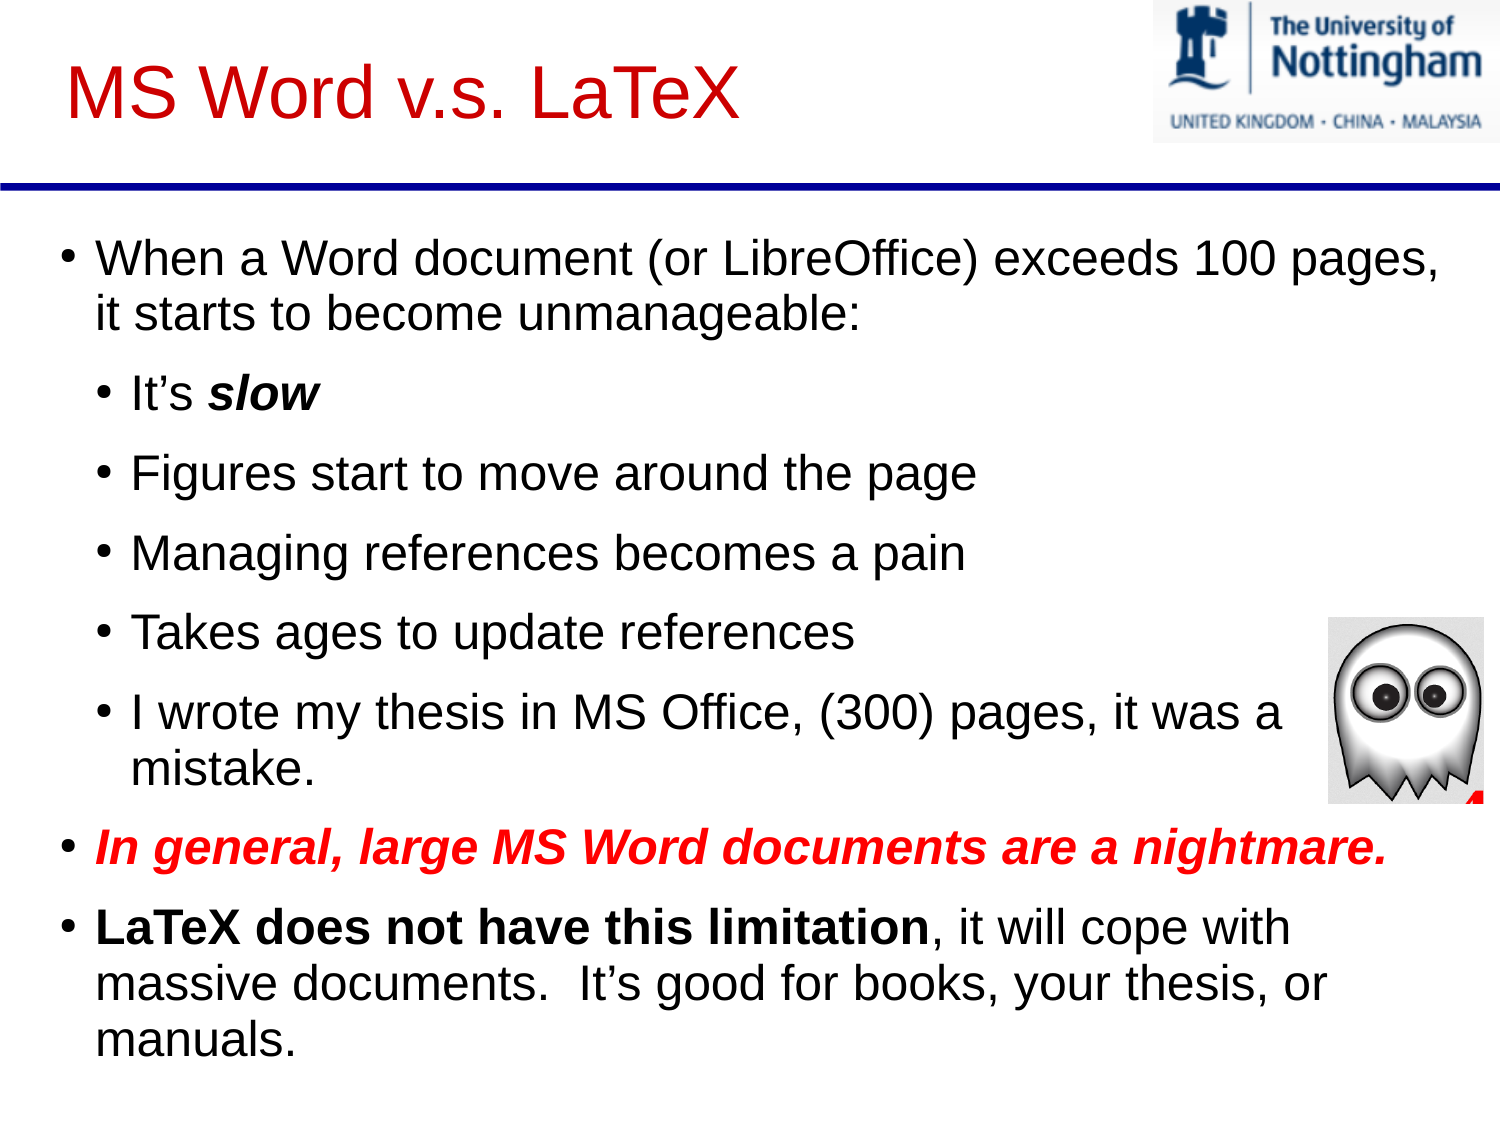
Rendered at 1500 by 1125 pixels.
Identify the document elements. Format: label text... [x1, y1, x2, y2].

text_box When a Word document (or LibreOffice) exceeds 100 pages, it starts to become unmanageable: It’s slow Figures start to move around the page Managing references becomes a pain Takes ages to update references I wrote my thesis in MS Office, (300) pages, it was a mistake. In general, large MS Word documents are a nightmare. LaTeX does not have this limitation, it will cope with massive documents. It’s good for books, your thesis, or manuals. [44, 222, 1484, 1075]
picture [1328, 617, 1484, 804]
picture [1153, 0, 1500, 143]
text_box MS Word v.s. LaTeX [50, 42, 944, 142]
